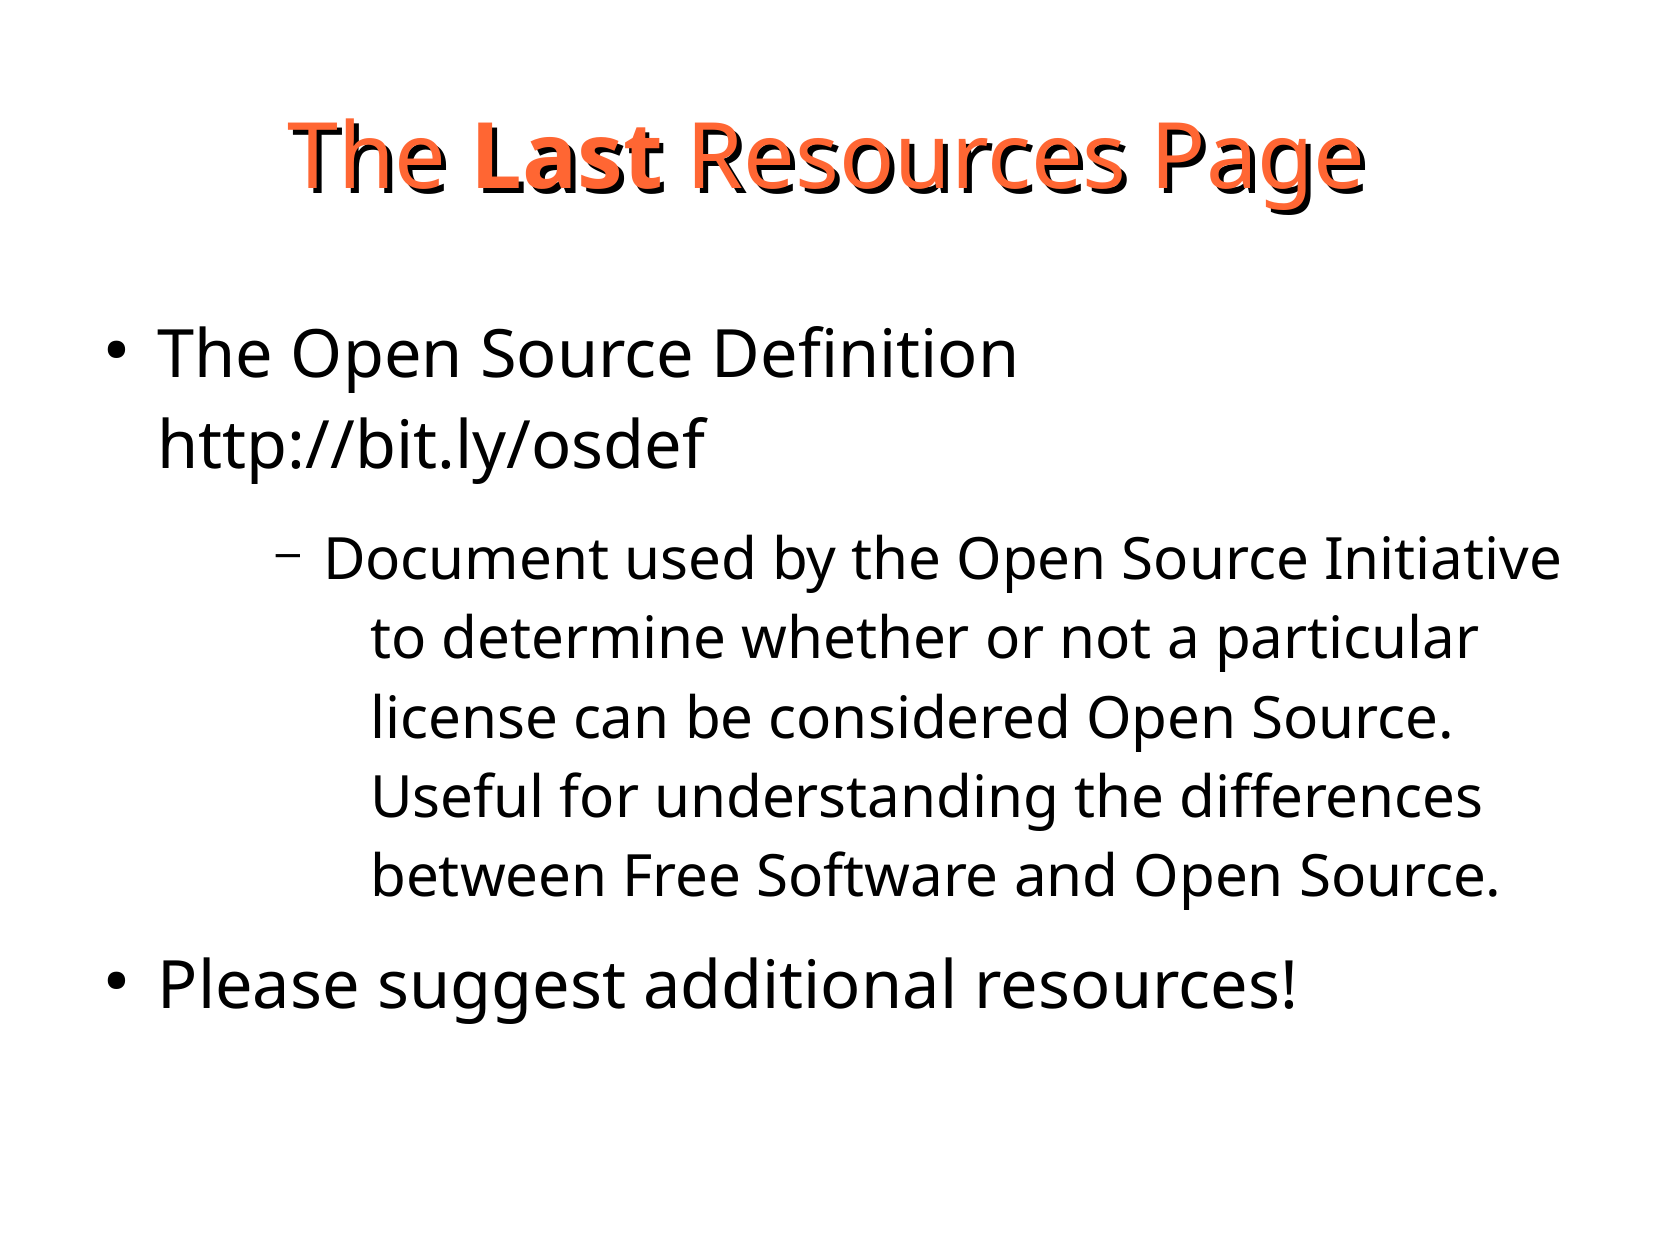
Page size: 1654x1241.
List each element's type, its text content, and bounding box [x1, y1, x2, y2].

title The Last Resources Page [82, 56, 1571, 250]
list The Open Source Definition http://bit.ly/osdef Document used by the Open Source Initiative to determine whether or not a particular license can be considered Open Source. Useful for understanding the differences between Free Software and Open Source. Please suggest additional resources! [86, 306, 1576, 1111]
